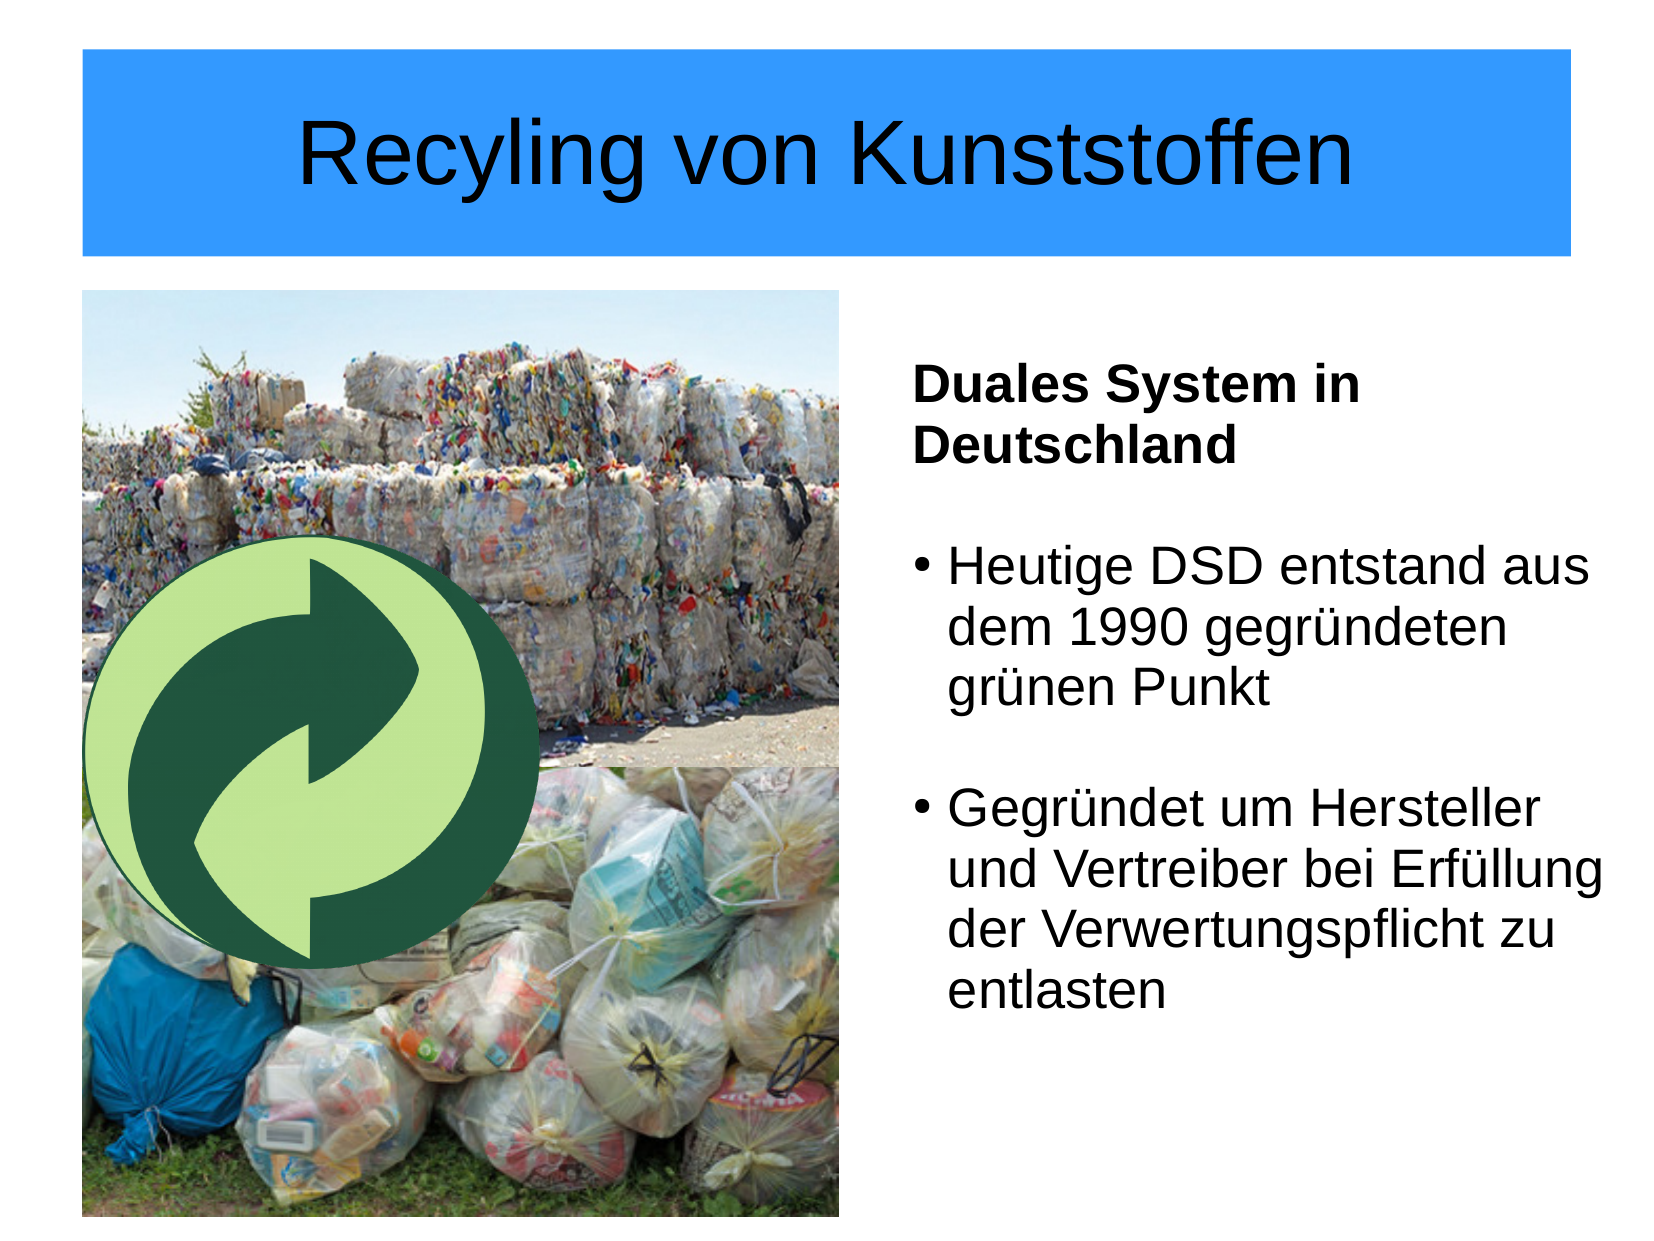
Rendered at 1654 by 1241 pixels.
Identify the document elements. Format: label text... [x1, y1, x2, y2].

title Recyling von Kunststoffen [82, 49, 1571, 257]
picture [82, 290, 839, 1217]
text_box Duales System in Deutschland Heutige DSD entstand aus dem 1990 gegründeten grünen Punkt Gegründet um Hersteller und Vertreiber bei Erfüllung der Verwertungspflicht zu entlasten [897, 346, 1630, 1075]
